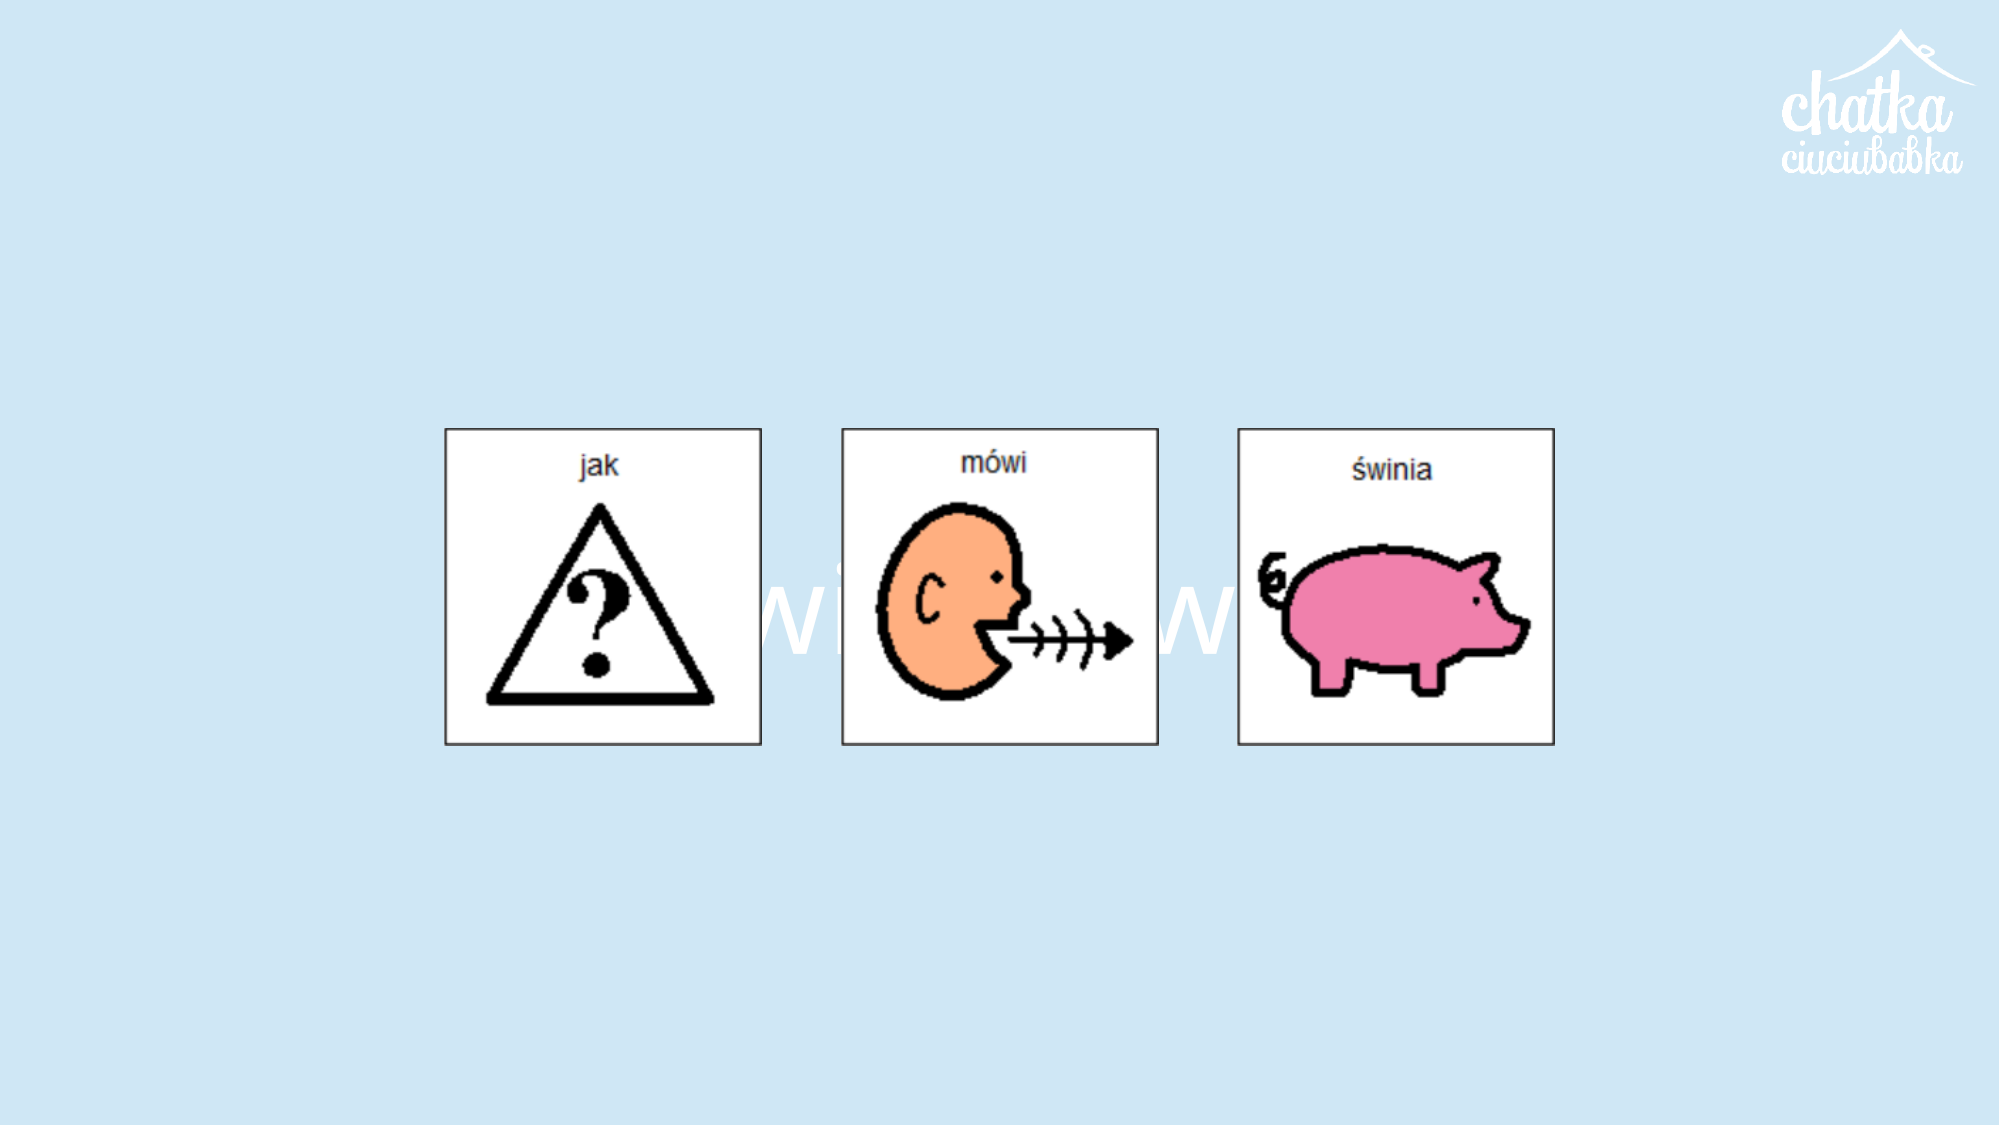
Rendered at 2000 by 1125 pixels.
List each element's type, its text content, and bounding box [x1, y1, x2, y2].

picture [1237, 428, 1555, 746]
picture [841, 428, 1159, 746]
picture [444, 428, 762, 746]
picture [1755, 5, 1991, 241]
title Świnia kwiczy. [645, 538, 2000, 977]
